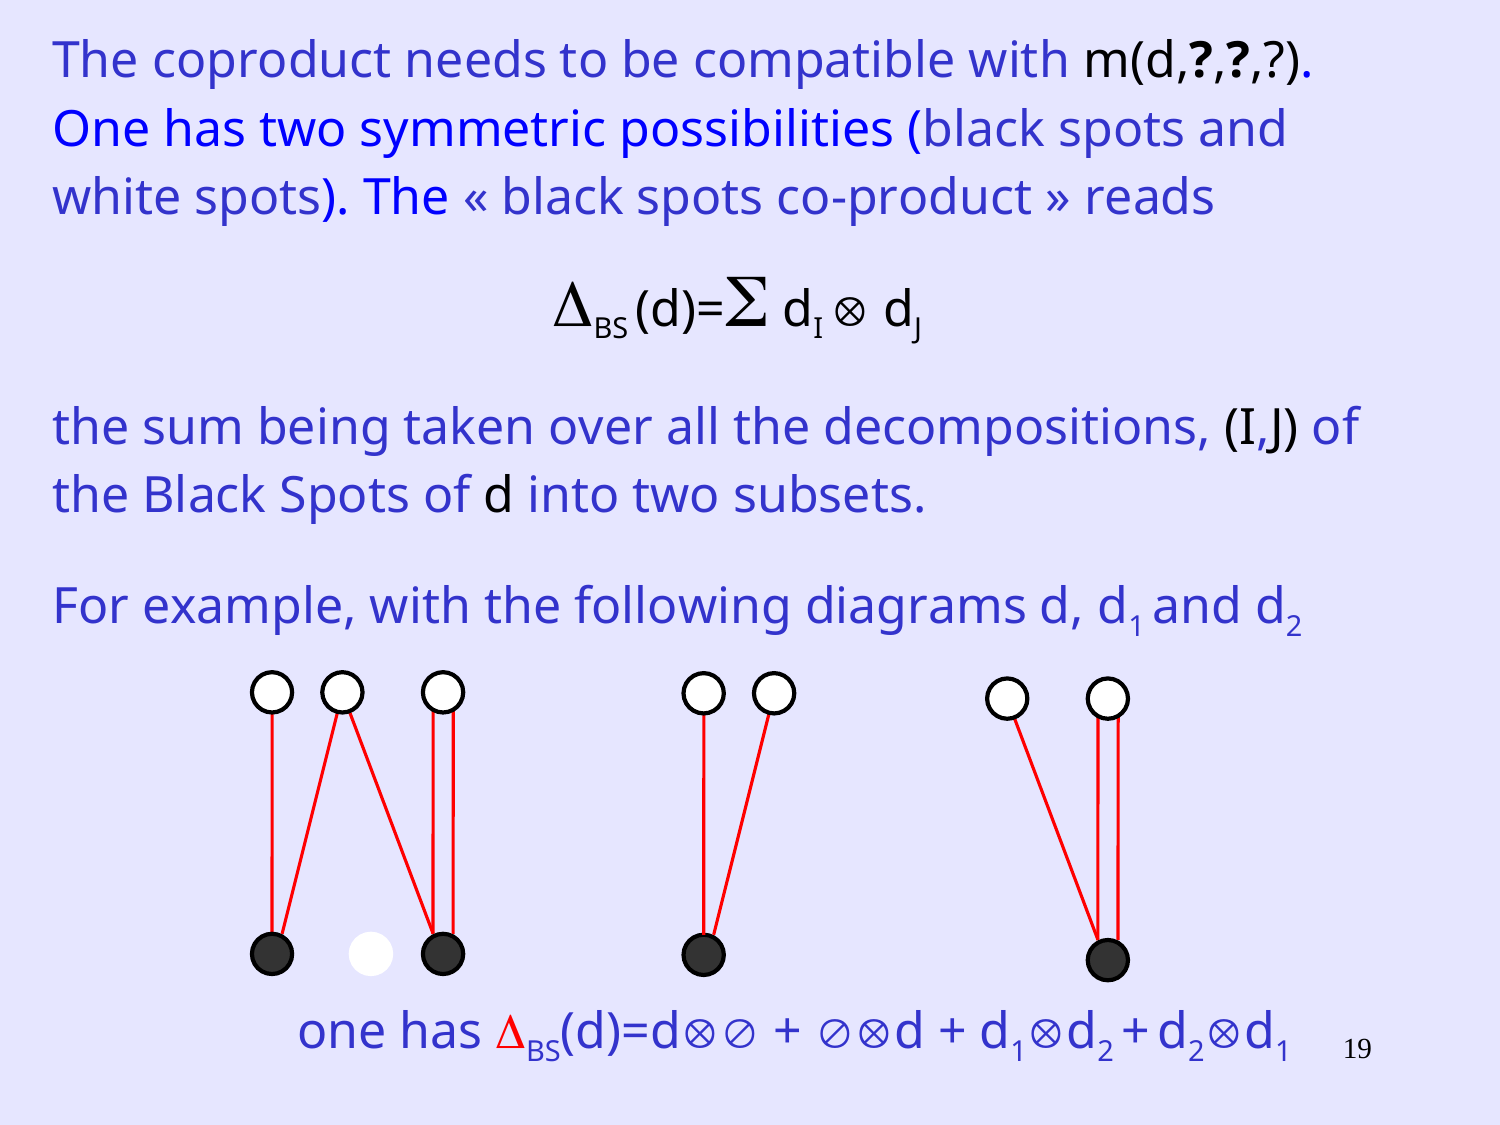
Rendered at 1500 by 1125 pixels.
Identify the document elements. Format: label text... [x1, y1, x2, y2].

text_box [683, 934, 724, 976]
text_box [322, 672, 363, 713]
text_box The coproduct needs to be compatible with m(d,?,?,?). One has two symmetric possibilities (black spots and white spots). The « black spots co-product » reads BS (d)= dI  dJ the sum being taken over all the decompositions, (I,J) of the Black Spots of d into two subsets. [37, 16, 1438, 536]
text_box For example, with the following diagrams d, d1 and d2 [37, 562, 1477, 653]
text_box [422, 933, 464, 975]
text_box [251, 672, 293, 713]
text_box [251, 933, 293, 975]
text_box [1087, 939, 1129, 981]
text_box [350, 933, 392, 975]
text_box [1087, 678, 1129, 719]
text_box [987, 678, 1028, 719]
text_box one has BS(d)=d + d + d1d2 + d2d1 [282, 987, 1307, 1078]
text_box [683, 673, 724, 714]
text_box [422, 672, 464, 713]
text_box [753, 673, 795, 714]
